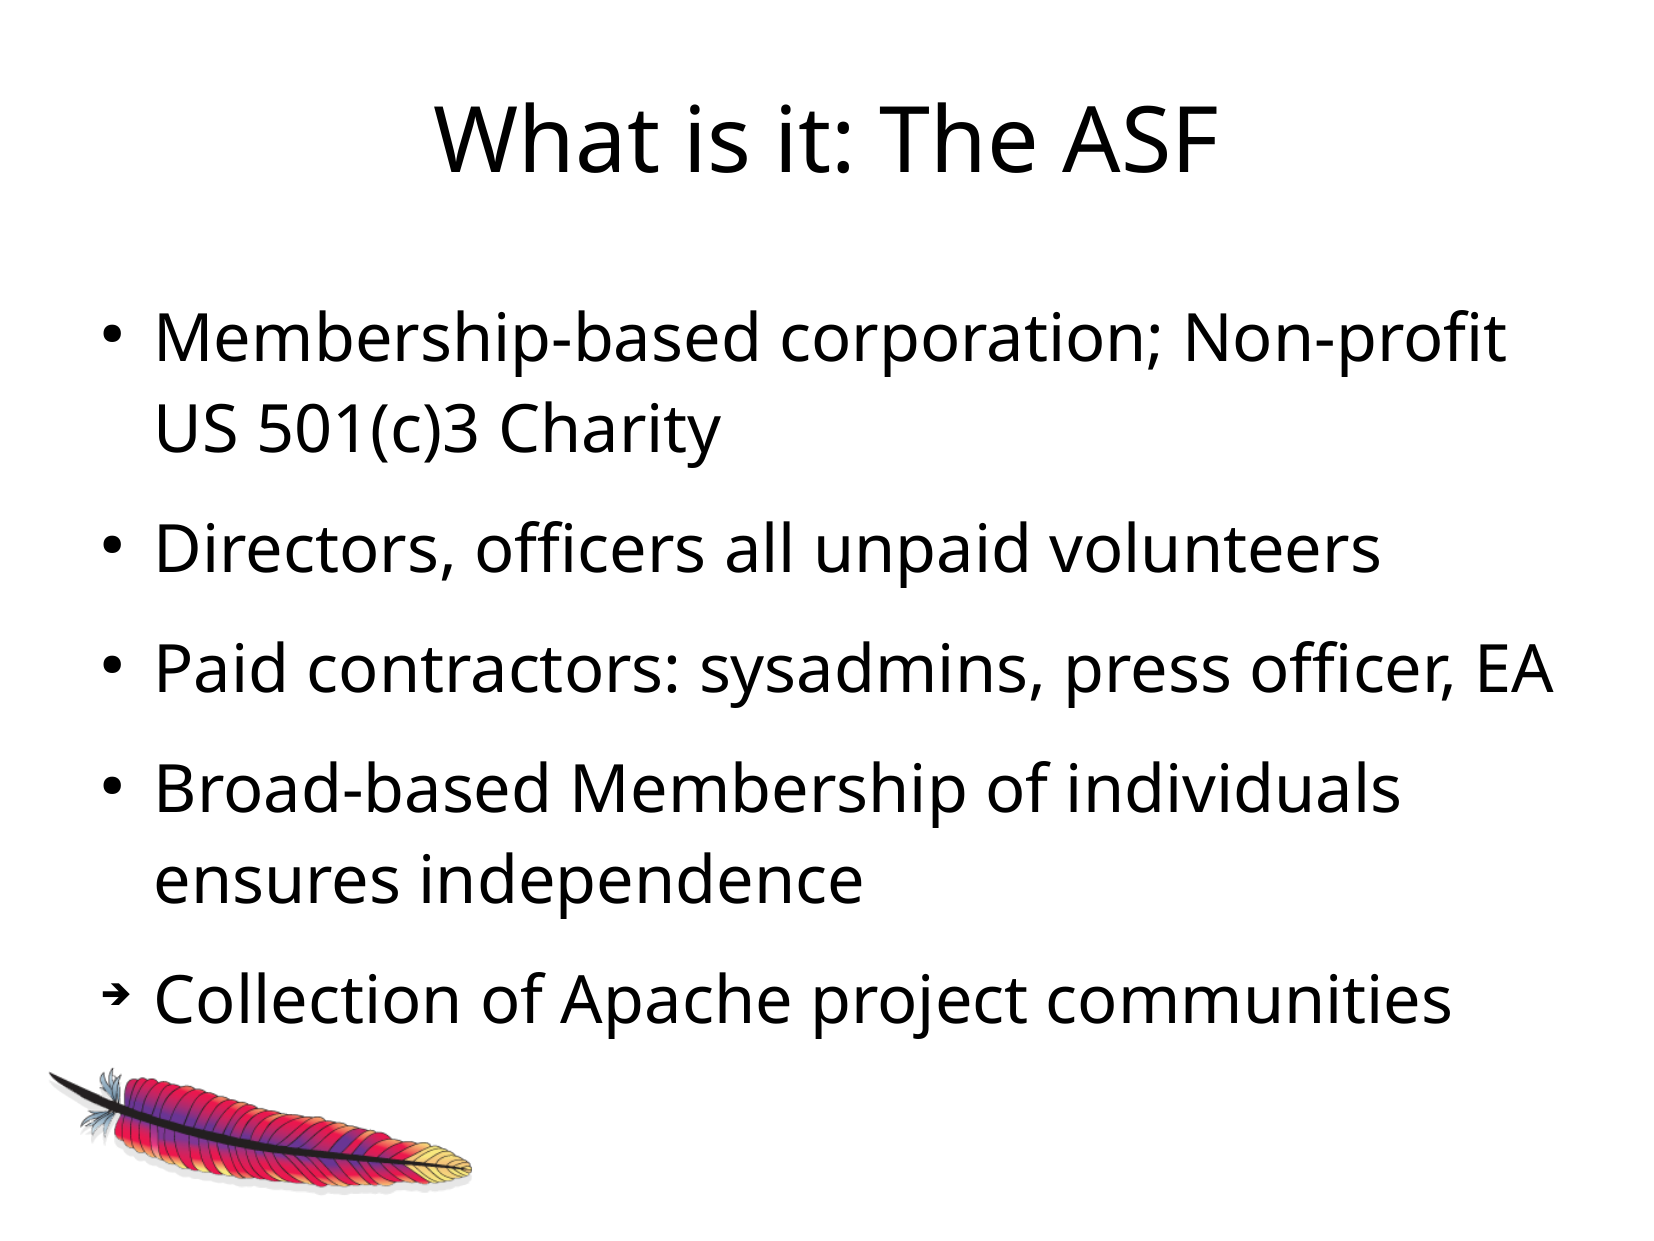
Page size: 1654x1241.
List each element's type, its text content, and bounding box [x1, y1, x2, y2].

list Membership-based corporation; Non-profit US 501(c)3 Charity Directors, officers all unpaid volunteers Paid contractors: sysadmins, press officer, EA Broad-based Membership of individuals ensures independence Collection of Apache project communities [82, 290, 1571, 1044]
picture [45, 1064, 477, 1200]
title What is it: The ASF [82, 49, 1571, 226]
